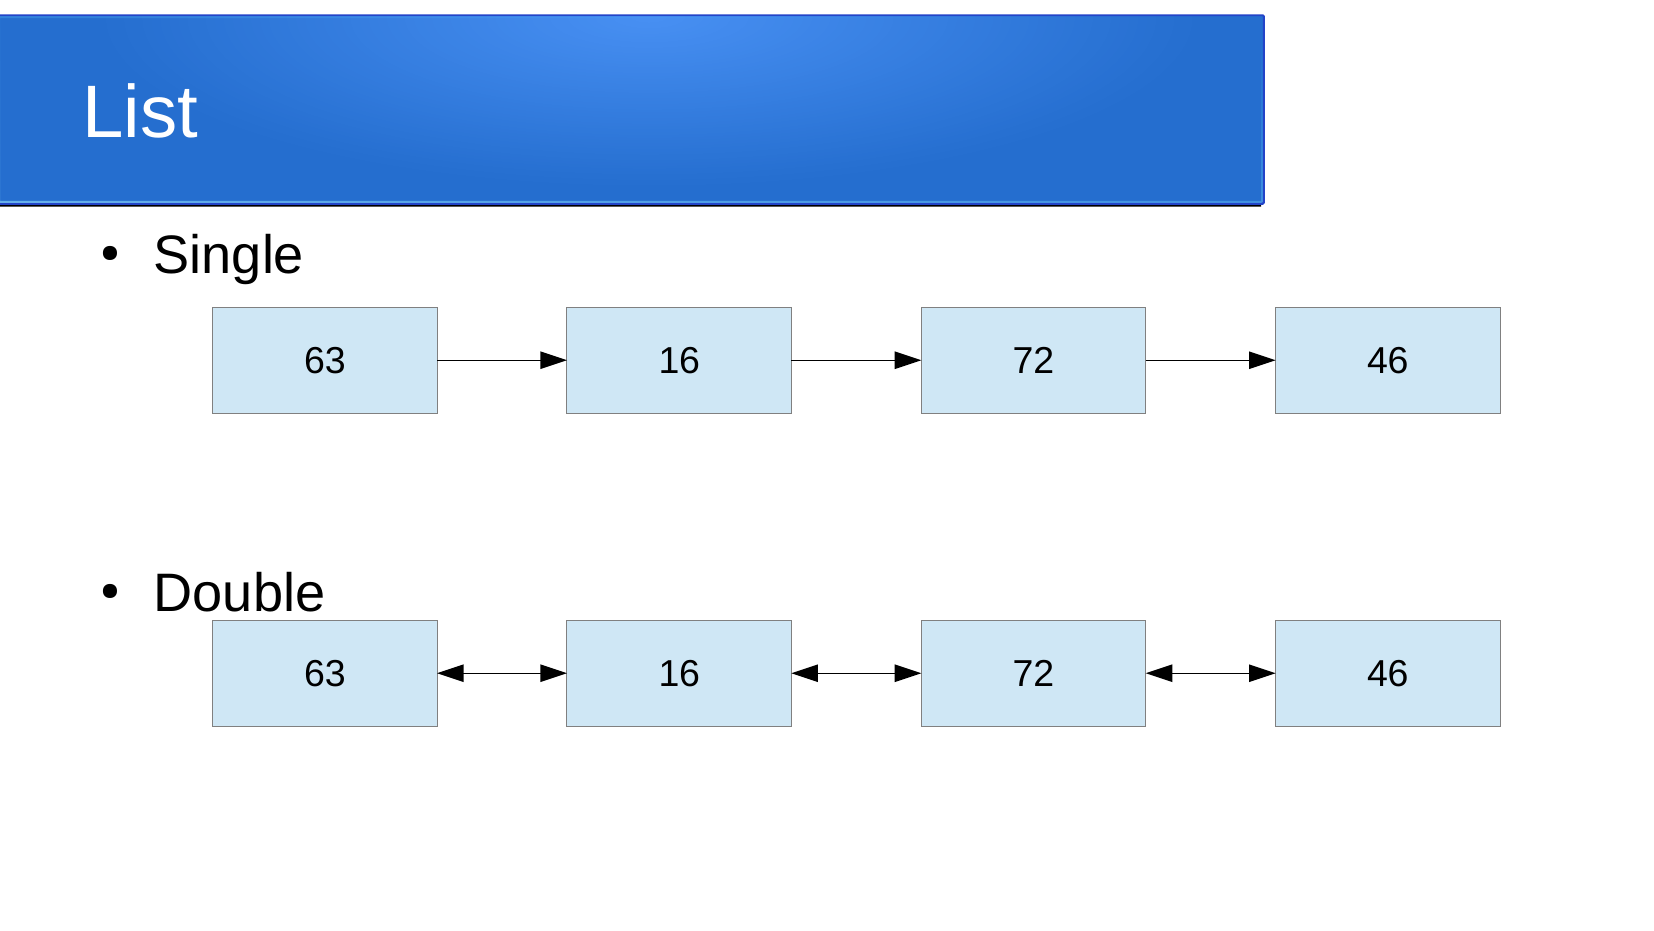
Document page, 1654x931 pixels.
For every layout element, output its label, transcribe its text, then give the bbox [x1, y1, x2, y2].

list Single Double [82, 224, 1571, 764]
title List [82, 35, 1235, 189]
